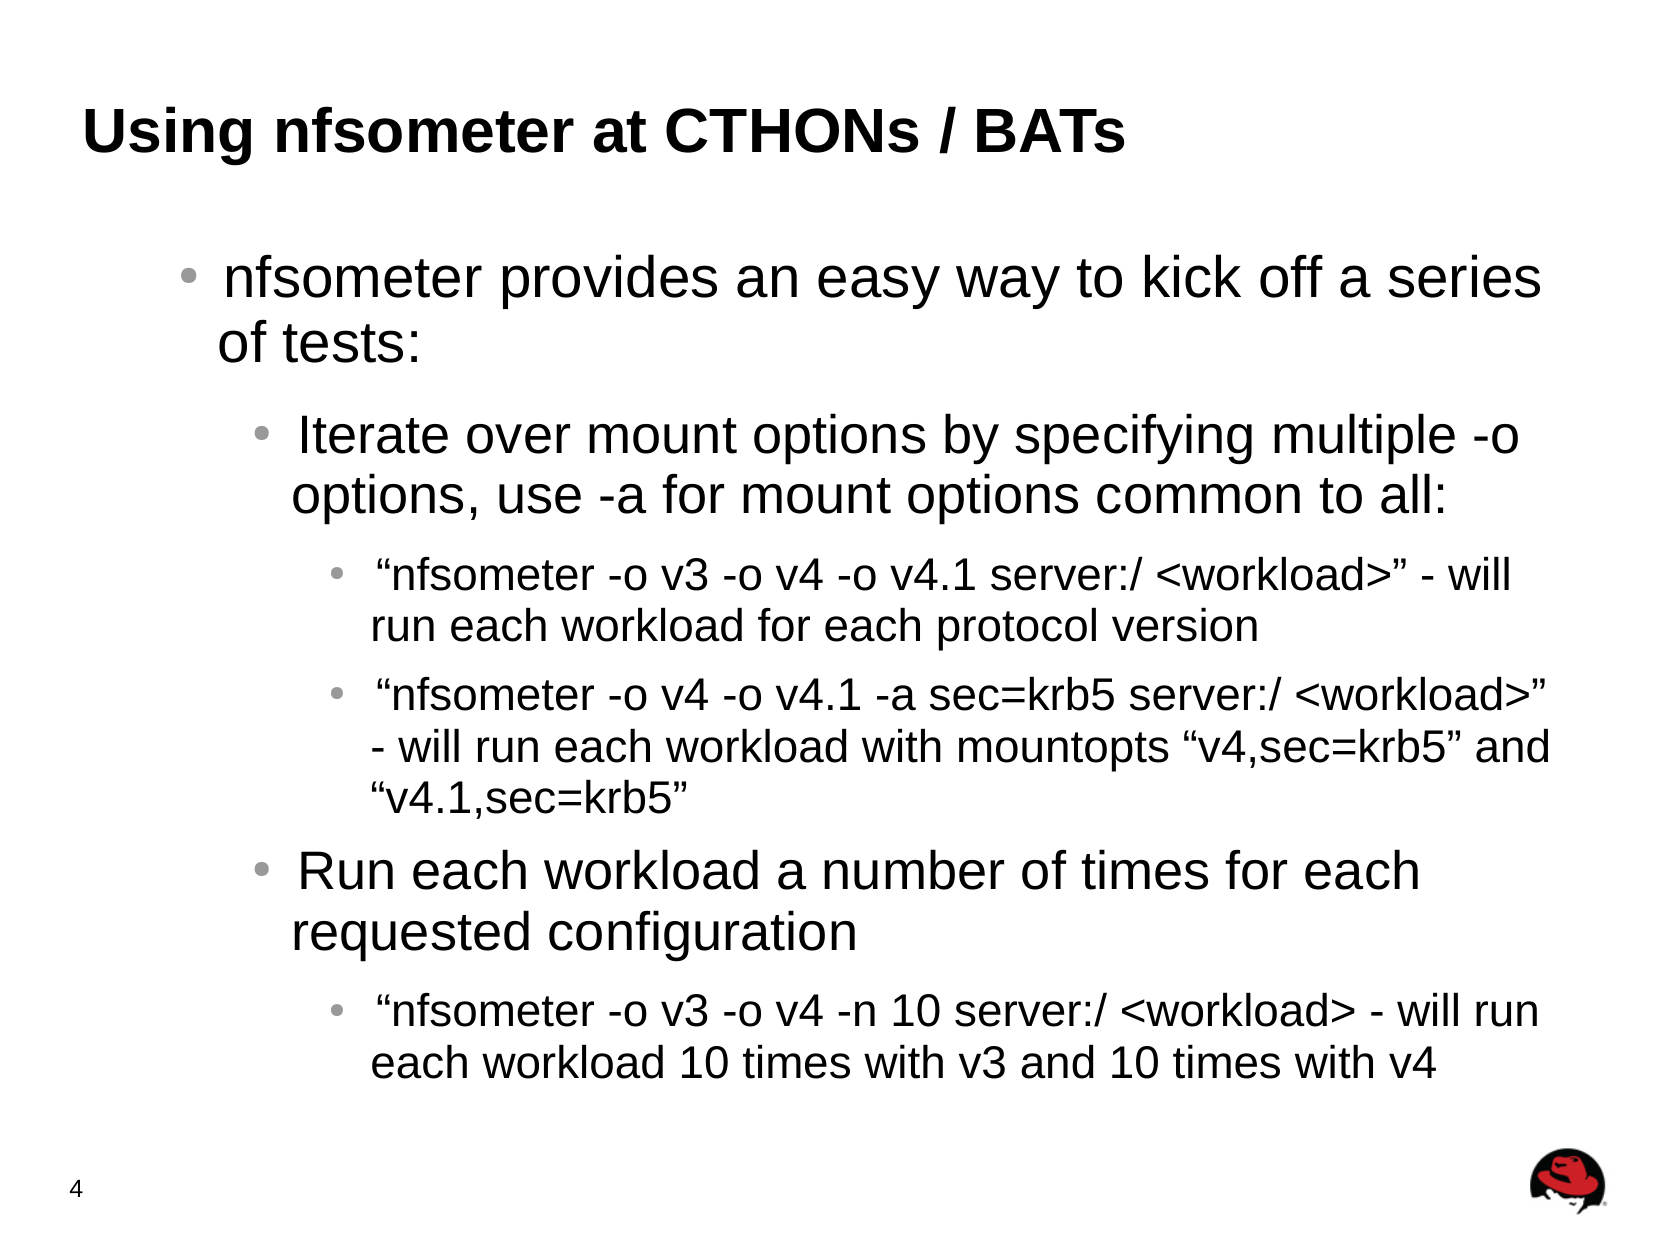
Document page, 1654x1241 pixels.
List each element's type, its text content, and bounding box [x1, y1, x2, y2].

title Using nfsometer at CTHONs / BATs [82, 37, 1571, 226]
list nfsometer provides an easy way to kick off a series of tests: Iterate over mount options by specifying multiple -o options, use -a for mount options common to all: “nfsometer -o v3 -o v4 -o v4.1 server:/ <workload>” - will run each workload for each protocol version “nfsometer -o v4 -o v4.1 -a sec=krb5 server:/ <workload>” - will run each workload with mountopts “v4,sec=krb5” and “v4.1,sec=krb5” Run each workload a number of times for each requested configuration “nfsometer -o v3 -o v4 -n 10 server:/ <workload> - will run each workload 10 times with v3 and 10 times with v4 [86, 244, 1576, 1241]
picture [1576, 1146, 1613, 1224]
